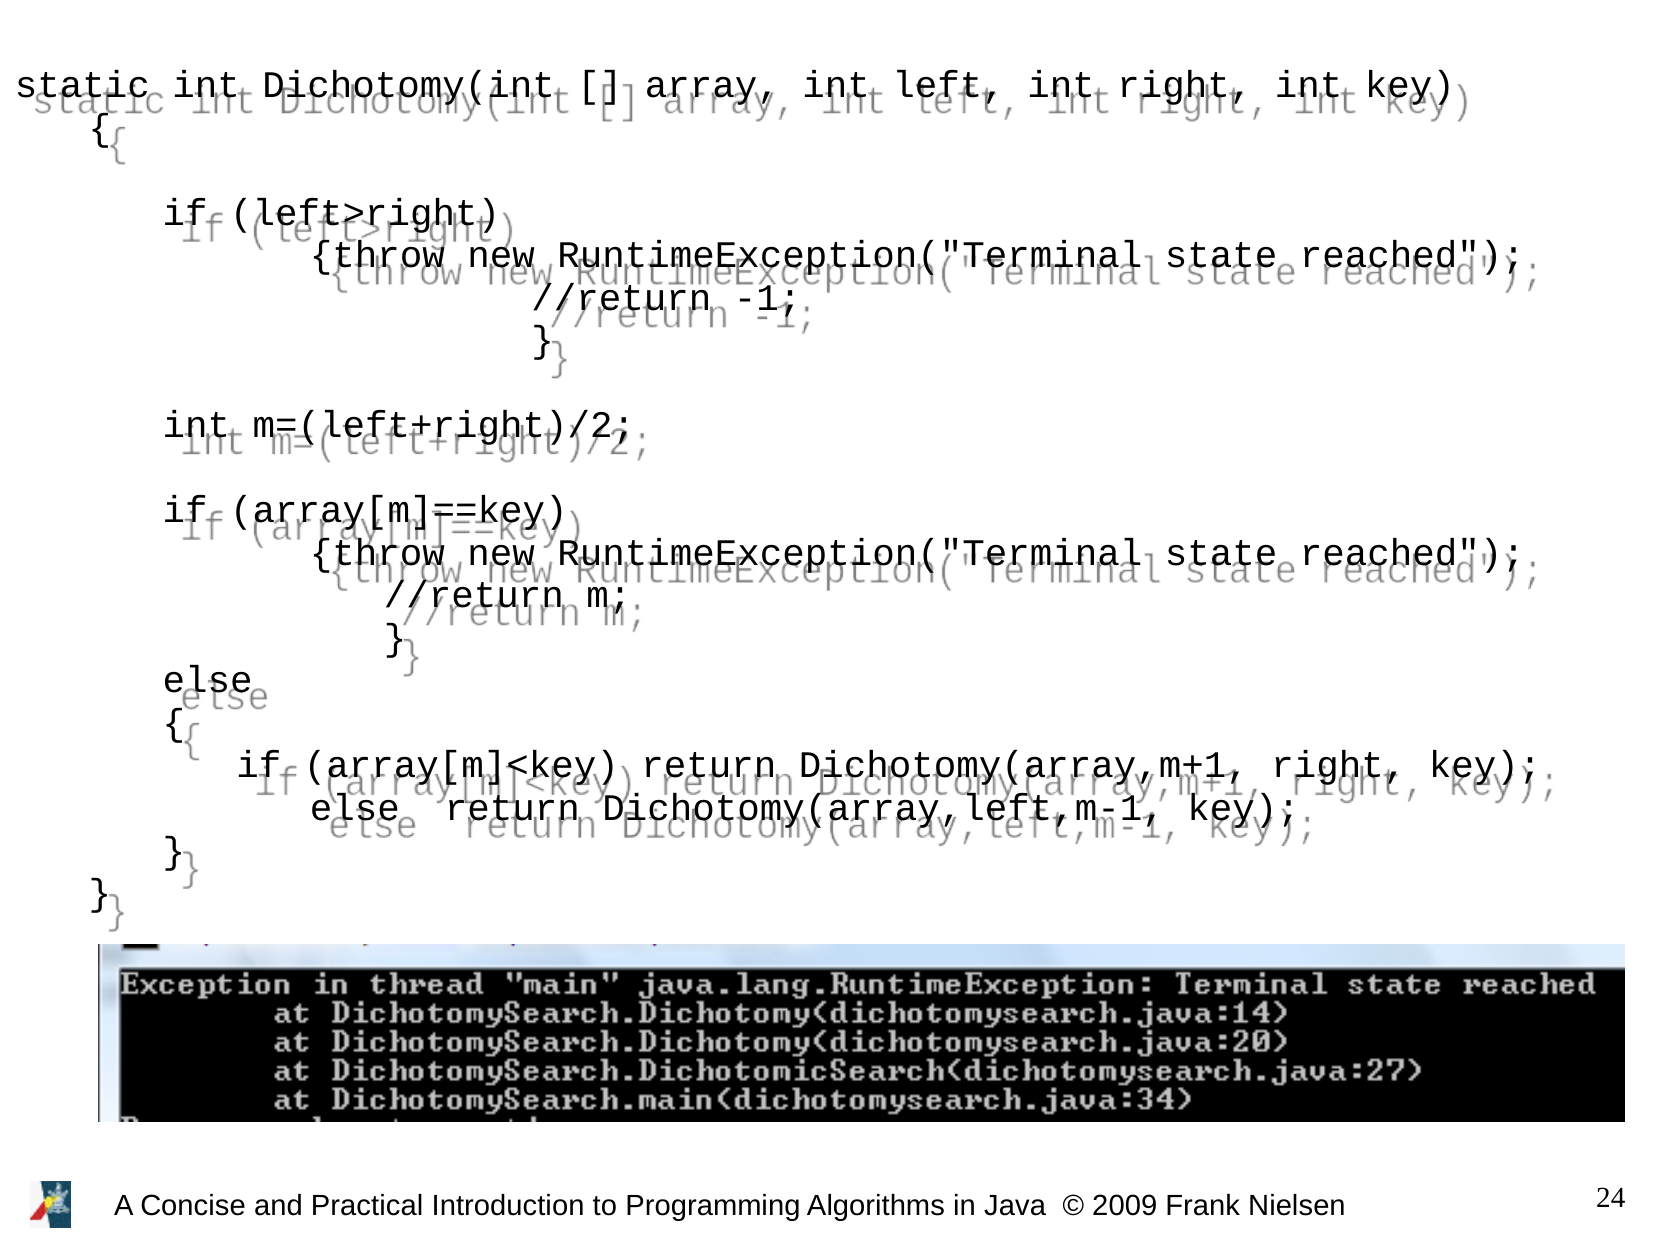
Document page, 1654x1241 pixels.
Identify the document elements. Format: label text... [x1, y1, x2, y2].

text_box static int Dichotomy(int [] array, int left, int right, int key) { if (left>right) {throw new RuntimeException("Terminal state reached"); //return -1; } int m=(left+right)/2; if (array[m]==key) {throw new RuntimeException("Terminal state reached"); //return m; } else { if (array[m]<key) return Dichotomy(array,m+1, right, key); else return Dichotomy(array,left,m-1, key); } } [0, 59, 1563, 870]
picture [29, 1181, 71, 1228]
picture [98, 944, 1625, 1123]
